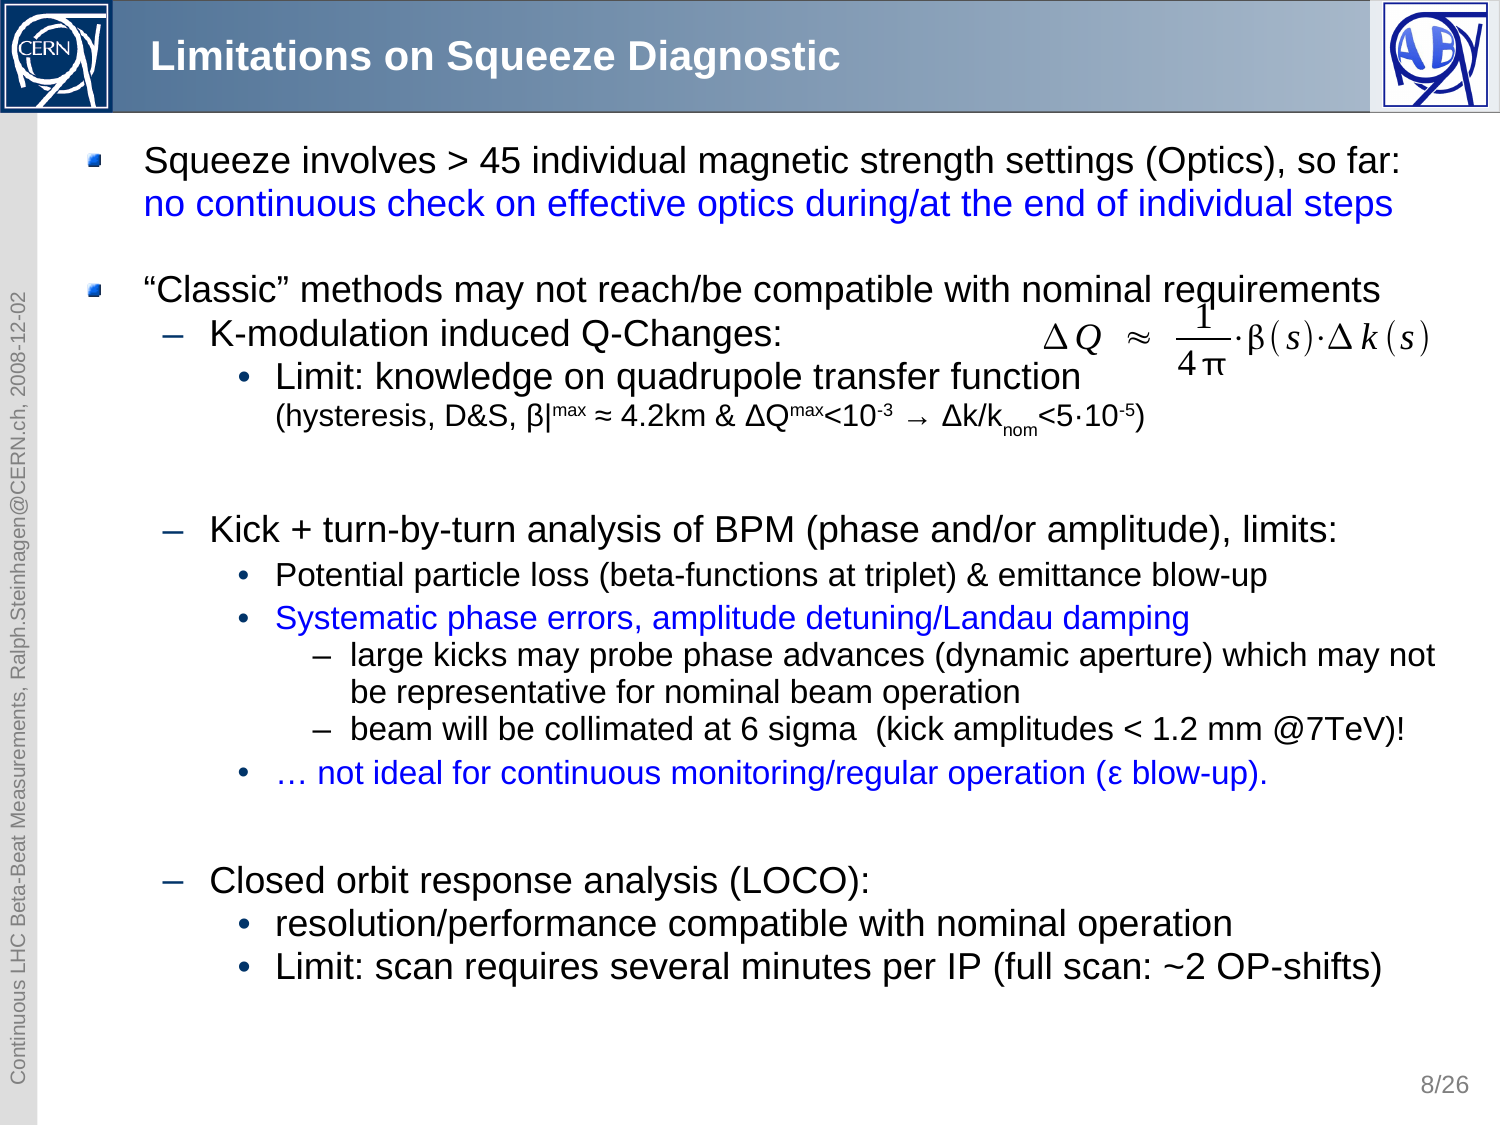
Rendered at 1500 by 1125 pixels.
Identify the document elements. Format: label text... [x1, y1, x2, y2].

chart [1033, 295, 1439, 384]
title Limitations on Squeeze Diagnostic [150, 7, 1201, 106]
picture [0, 0, 113, 113]
picture [1382, 1, 1489, 108]
list Squeeze involves > 45 individual magnetic strength settings (Optics), so far: no continuous check on effective optics during/at the end of individual steps “Classic” methods may not reach/be compatible with nominal requirements K-modulation induced Q-Changes: Limit: knowledge on quadrupole transfer function (hysteresis, D&S, β|max ≈ 4.2km & ΔQmax<10-3 → Δk/knom<5·10-5) Kick + turn-by-turn analysis of BPM (phase and/or amplitude), limits: Potential particle loss (beta-functions at triplet) & emittance blow-up Systematic phase errors, amplitude detuning/Landau damping large kicks may probe phase advances (dynamic aperture) which may not be representative for nominal beam operation beam will be collimated at 6 sigma (kick amplitudes < 1.2 mm @7TeV)! … not ideal for continuous monitoring/regular operation (ε blow-up). Closed orbit response analysis (LOCO): resolution/performance compatible with nominal operation Limit: scan requires several minutes per IP (full scan: ~2 OP-shifts) [87, 137, 1438, 1016]
